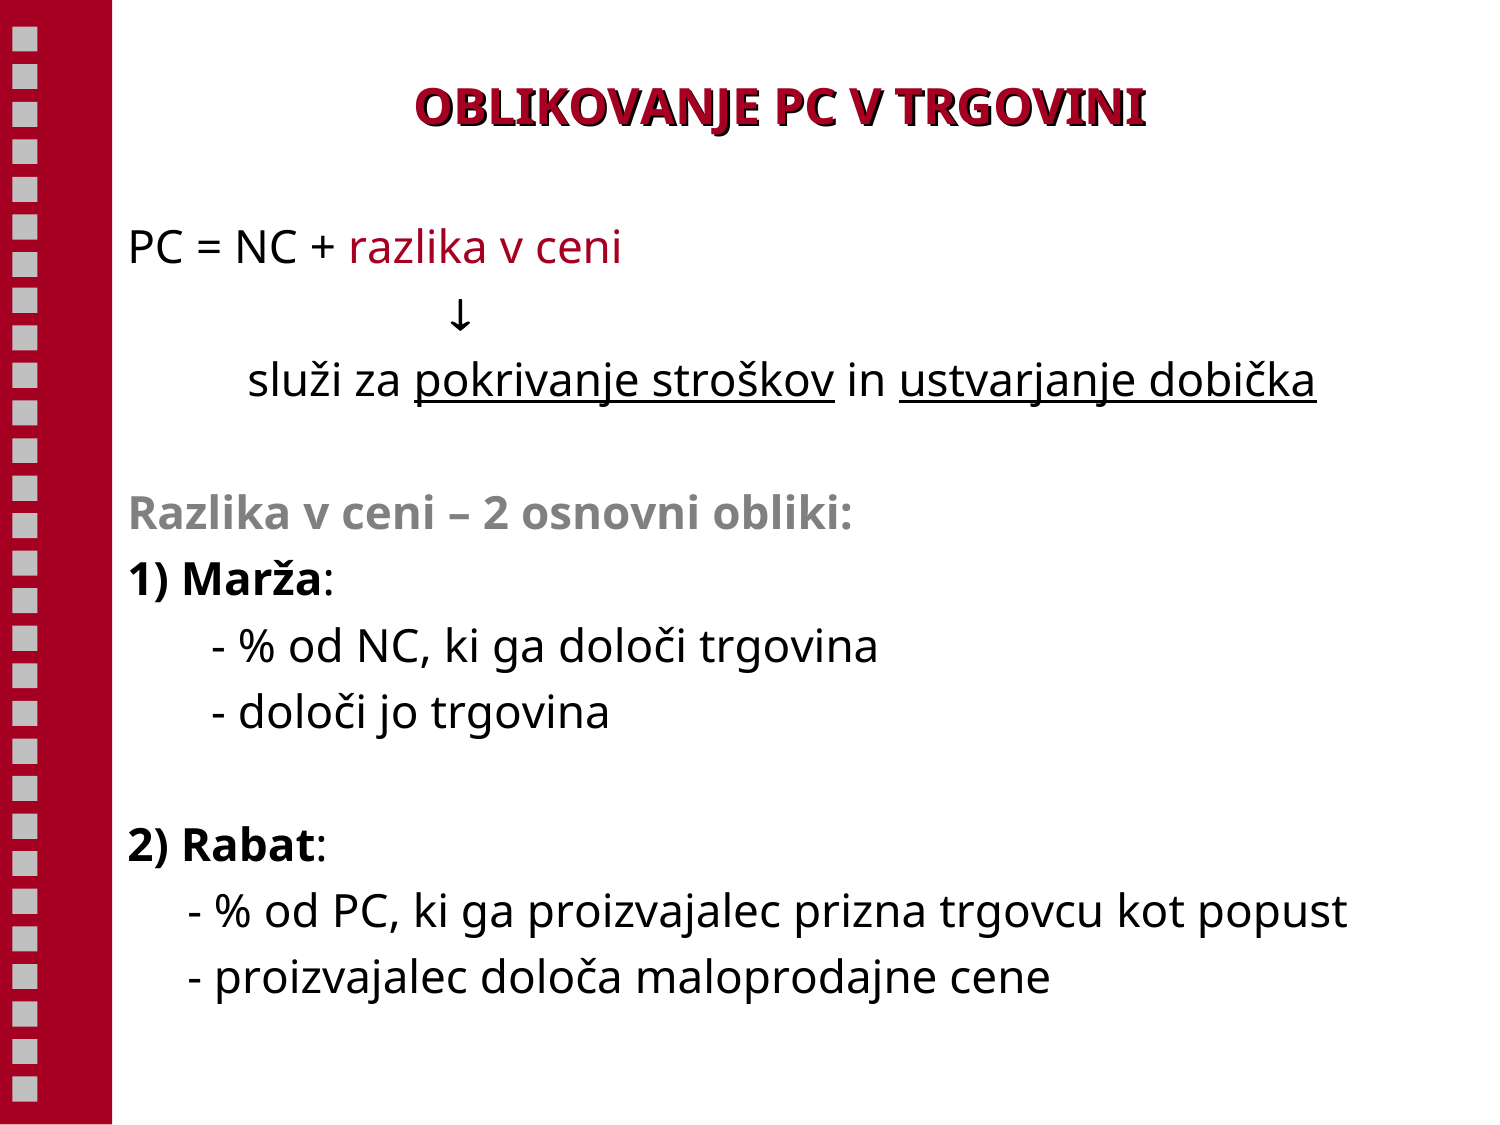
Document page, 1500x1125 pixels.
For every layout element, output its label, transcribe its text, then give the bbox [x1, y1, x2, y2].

list OBLIKOVANJE PC V TRGOVINI PC = NC + razlika v ceni  služi za pokrivanje stroškov in ustvarjanje dobička Razlika v ceni – 2 osnovni obliki: 1) Marža: - % od NC, ki ga določi trgovina - določi jo trgovina 2) Rabat: - % od PC, ki ga proizvajalec prizna trgovcu kot popust - proizvajalec določa maloprodajne cene [112, 66, 1447, 1063]
